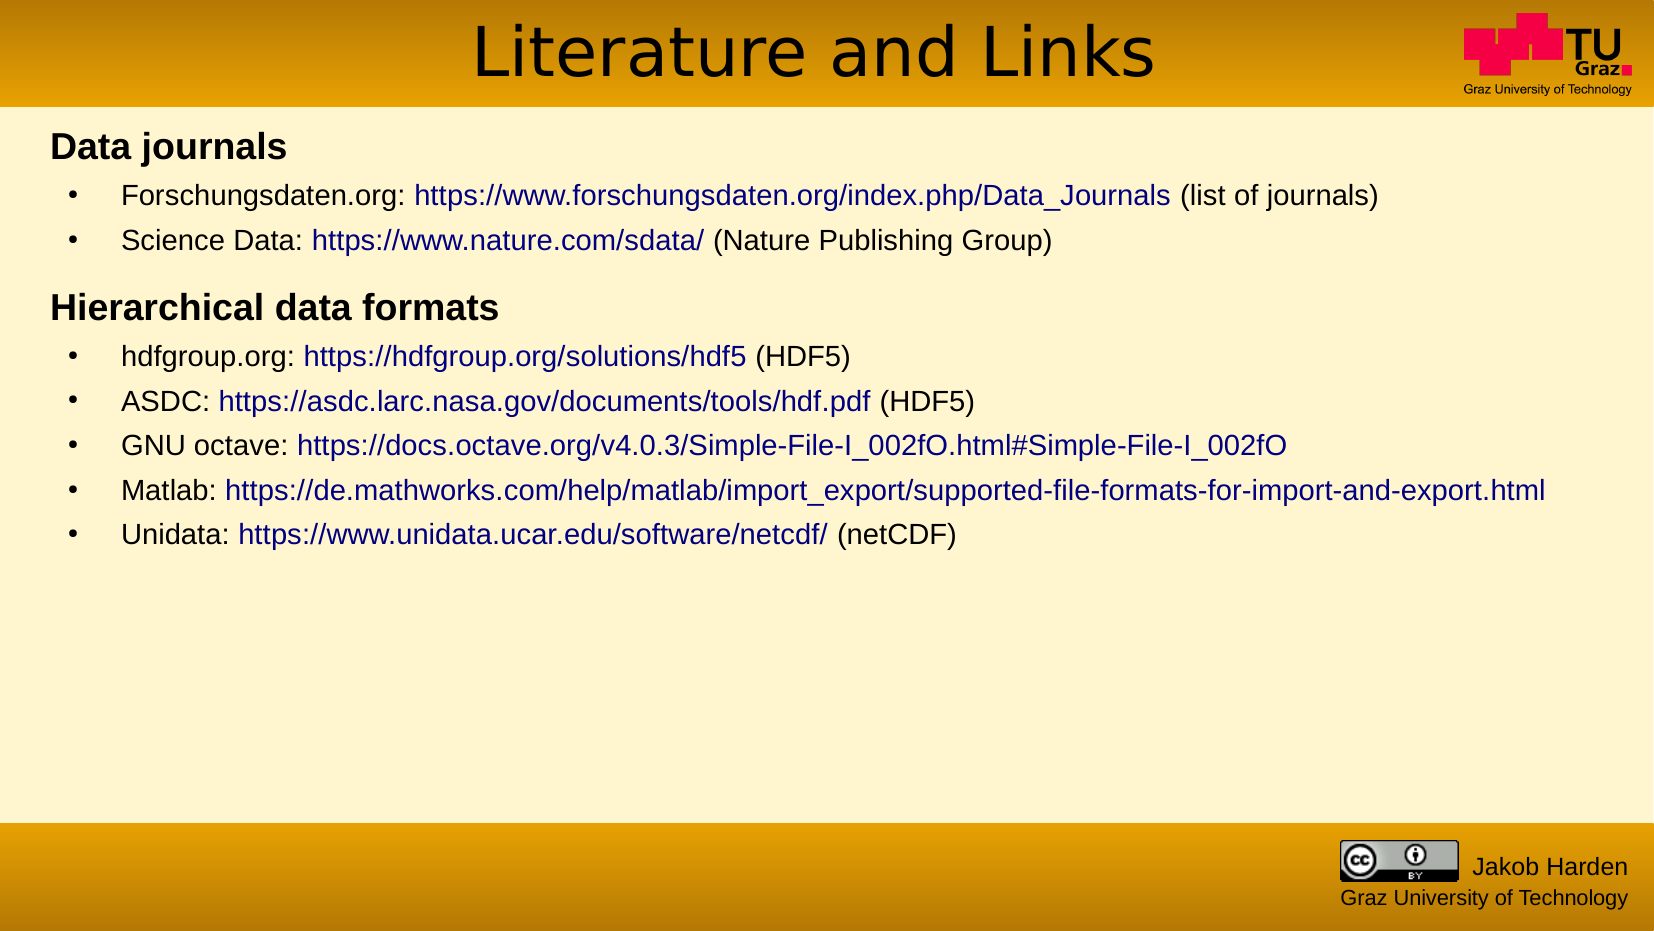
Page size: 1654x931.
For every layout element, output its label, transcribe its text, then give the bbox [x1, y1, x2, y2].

title Literature and Links [248, 8, 1381, 98]
picture [1340, 840, 1459, 882]
text_box Data journals Forschungsdaten.org: https://www.forschungsdaten.org/index.php/Data_Journals (list of journals) Science Data: https://www.nature.com/sdata/ (Nature Publishing Group) Hierarchical data formats hdfgroup.org: https://hdfgroup.org/solutions/hdf5 (HDF5) ASDC: https://asdc.larc.nasa.gov/documents/tools/hdf.pdf (HDF5) GNU octave: https://docs.octave.org/v4.0.3/Simple-File-I_002fO.html#Simple-File-I_002fO Matlab: https://de.mathworks.com/help/matlab/import_export/supported-file-formats-for-import-and-export.html Unidata: https://www.unidata.ucar.edu/software/netcdf/ (netCDF) [35, 118, 1619, 818]
picture [1464, 13, 1632, 96]
